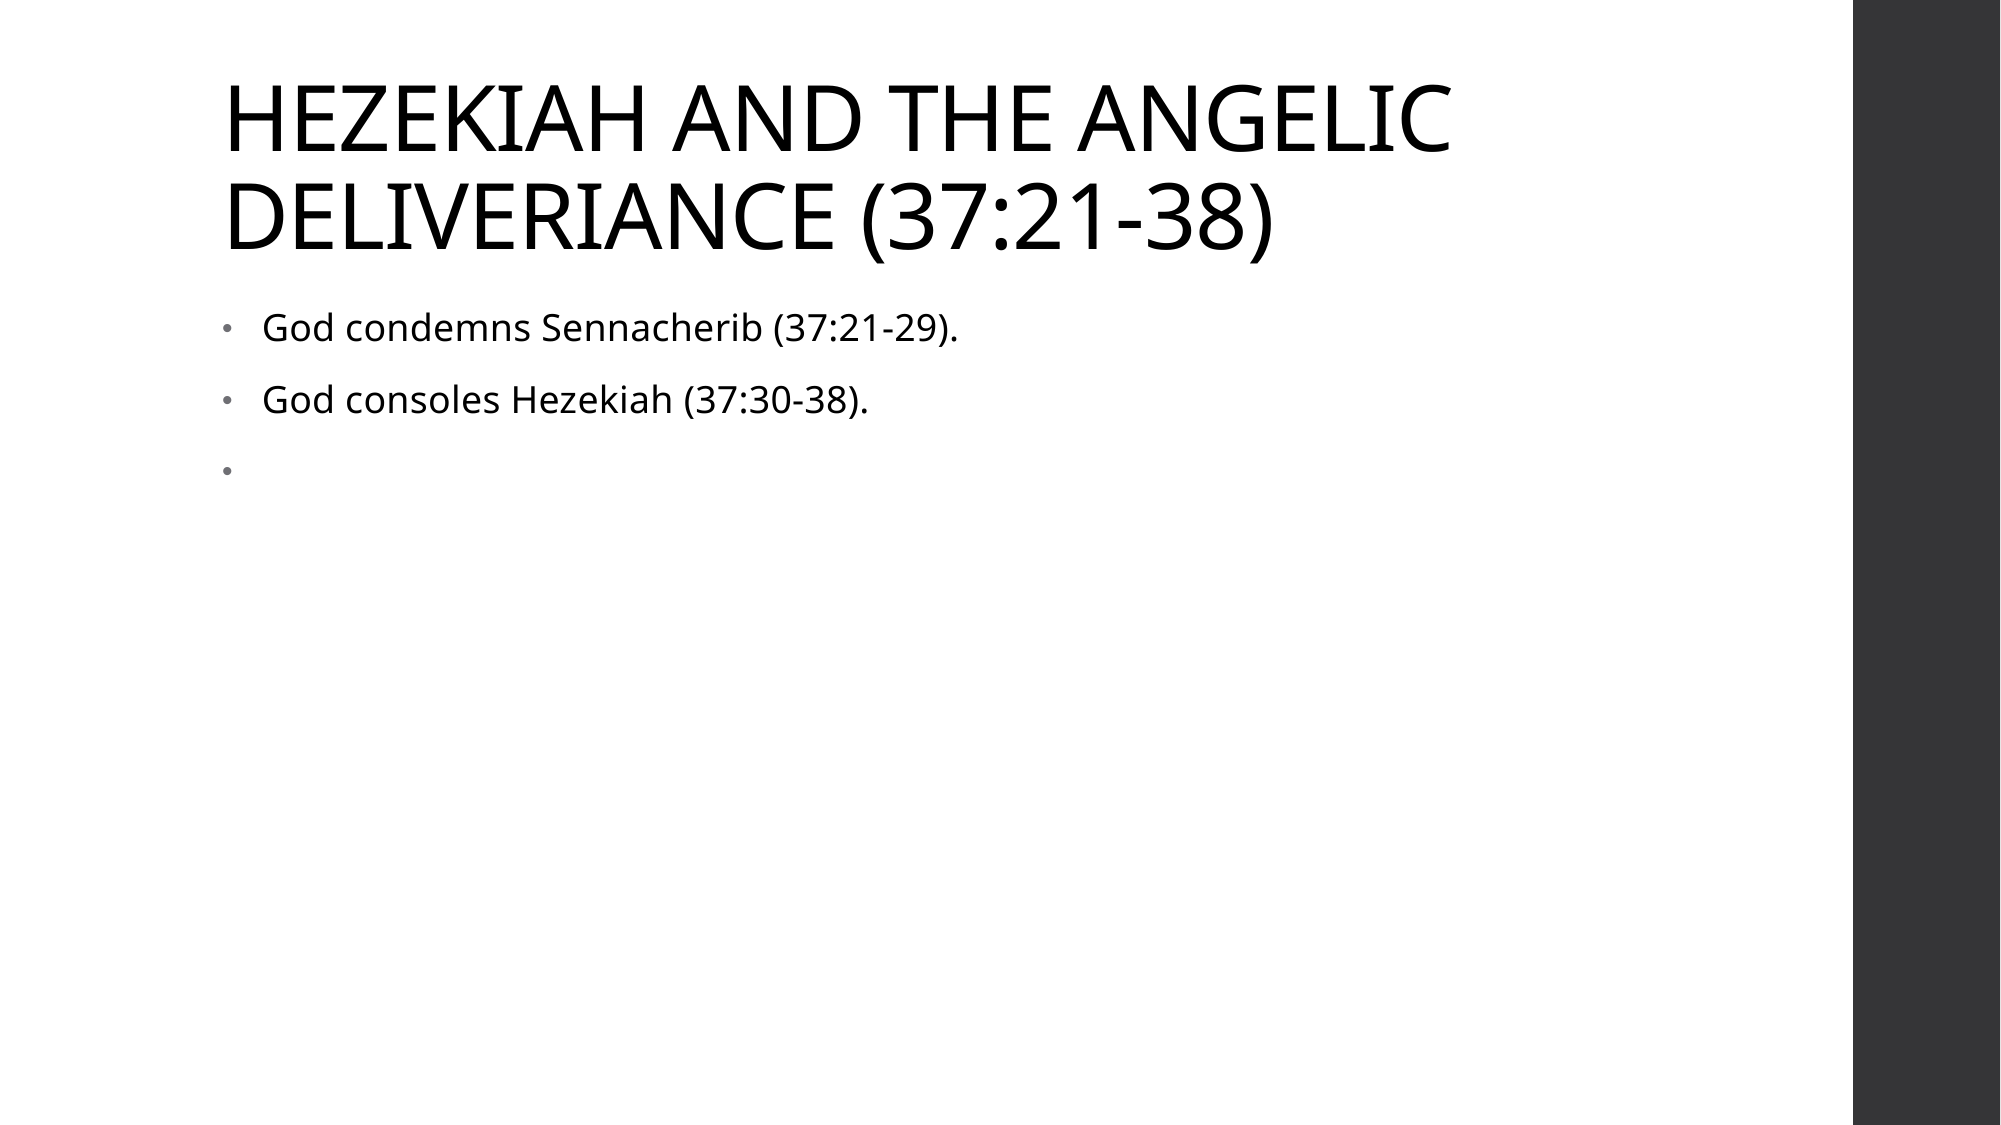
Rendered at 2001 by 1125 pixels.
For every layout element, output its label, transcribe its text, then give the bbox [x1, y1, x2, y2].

title HEZEKIAH AND THE ANGELIC DELIVERIANCE (37:21-38) [206, 60, 1797, 278]
list God condemns Sennacherib (37:21-29). God consoles Hezekiah (37:30-38). [206, 299, 1617, 1014]
